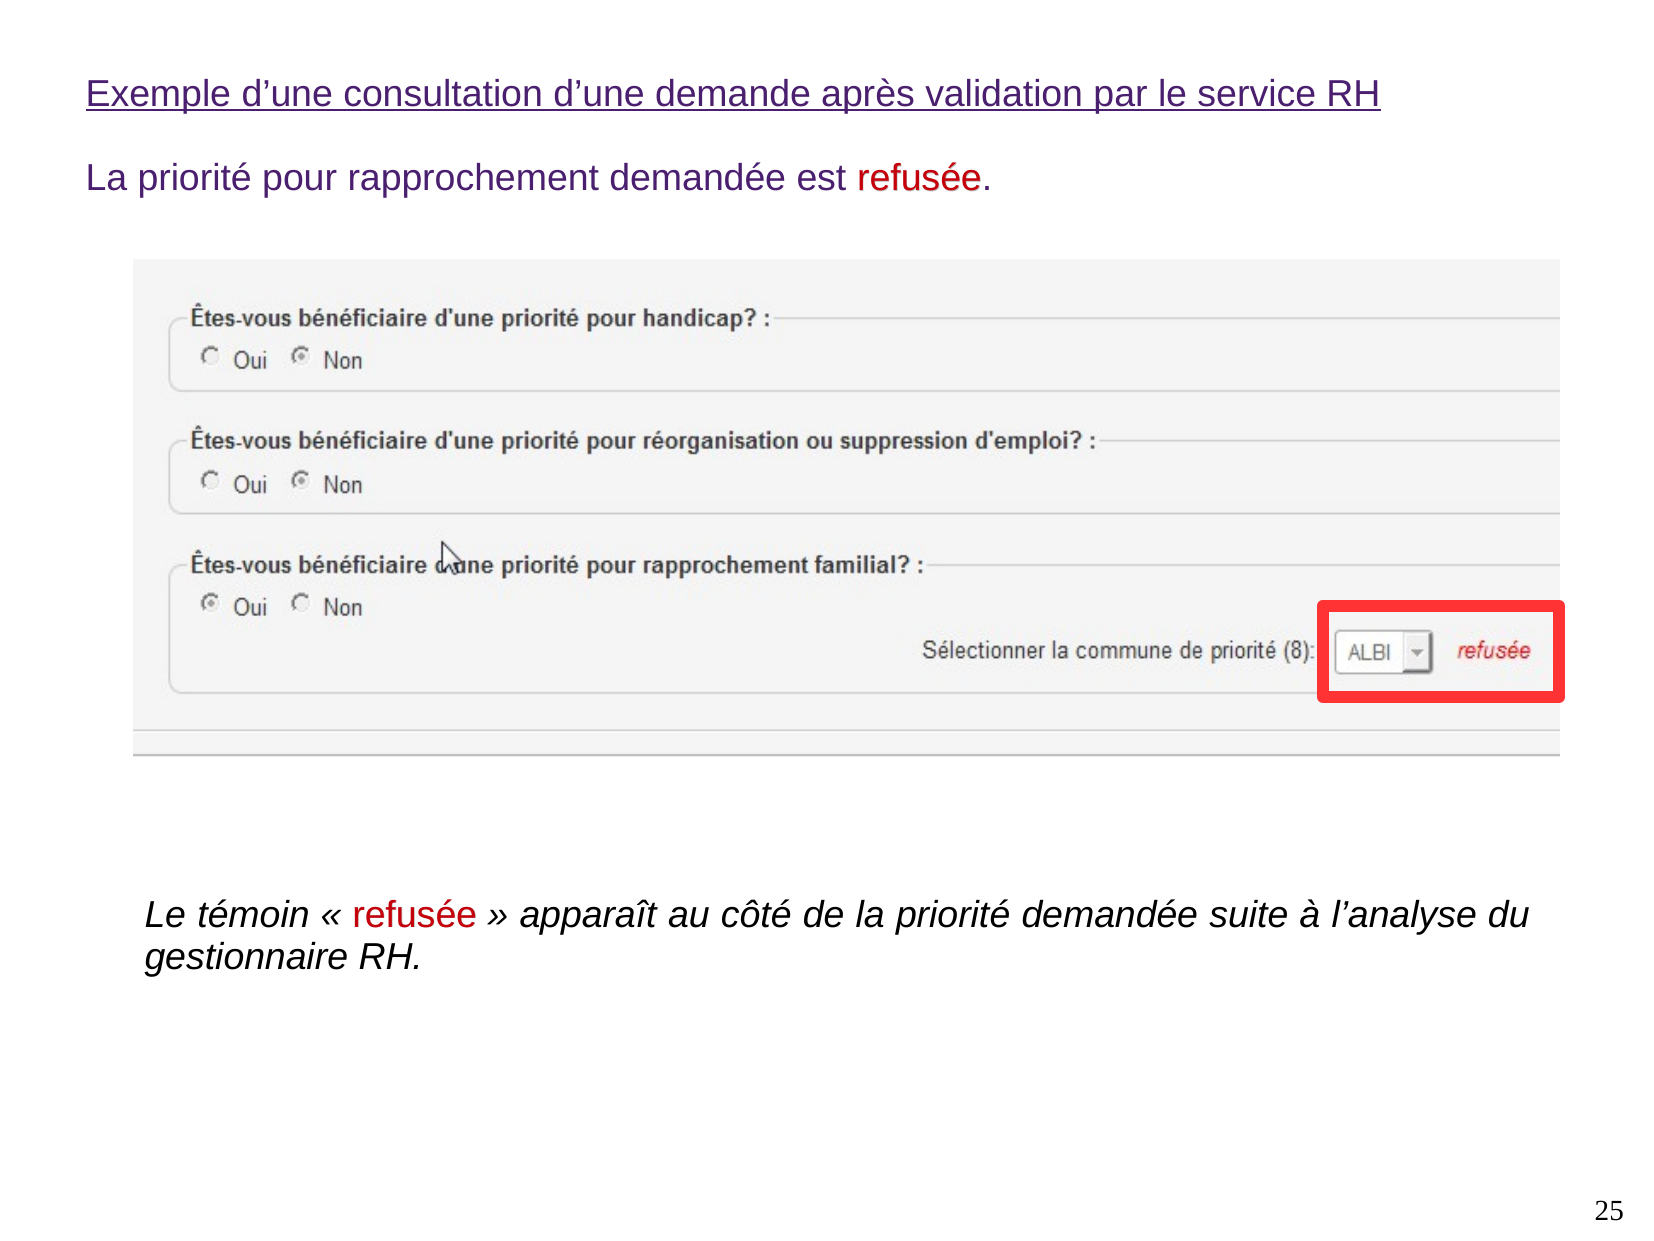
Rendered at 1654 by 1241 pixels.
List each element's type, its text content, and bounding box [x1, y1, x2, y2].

text_box Exemple d’une consultation d’une demande après validation par le service RH La priorité pour rapprochement demandée est refusée. [70, 65, 1595, 206]
picture [1329, 612, 1553, 691]
picture [133, 259, 1560, 815]
text_box Le témoin « refusée » apparaît au côté de la priorité demandée suite à l’analyse du gestionnaire RH. [129, 885, 1571, 1069]
